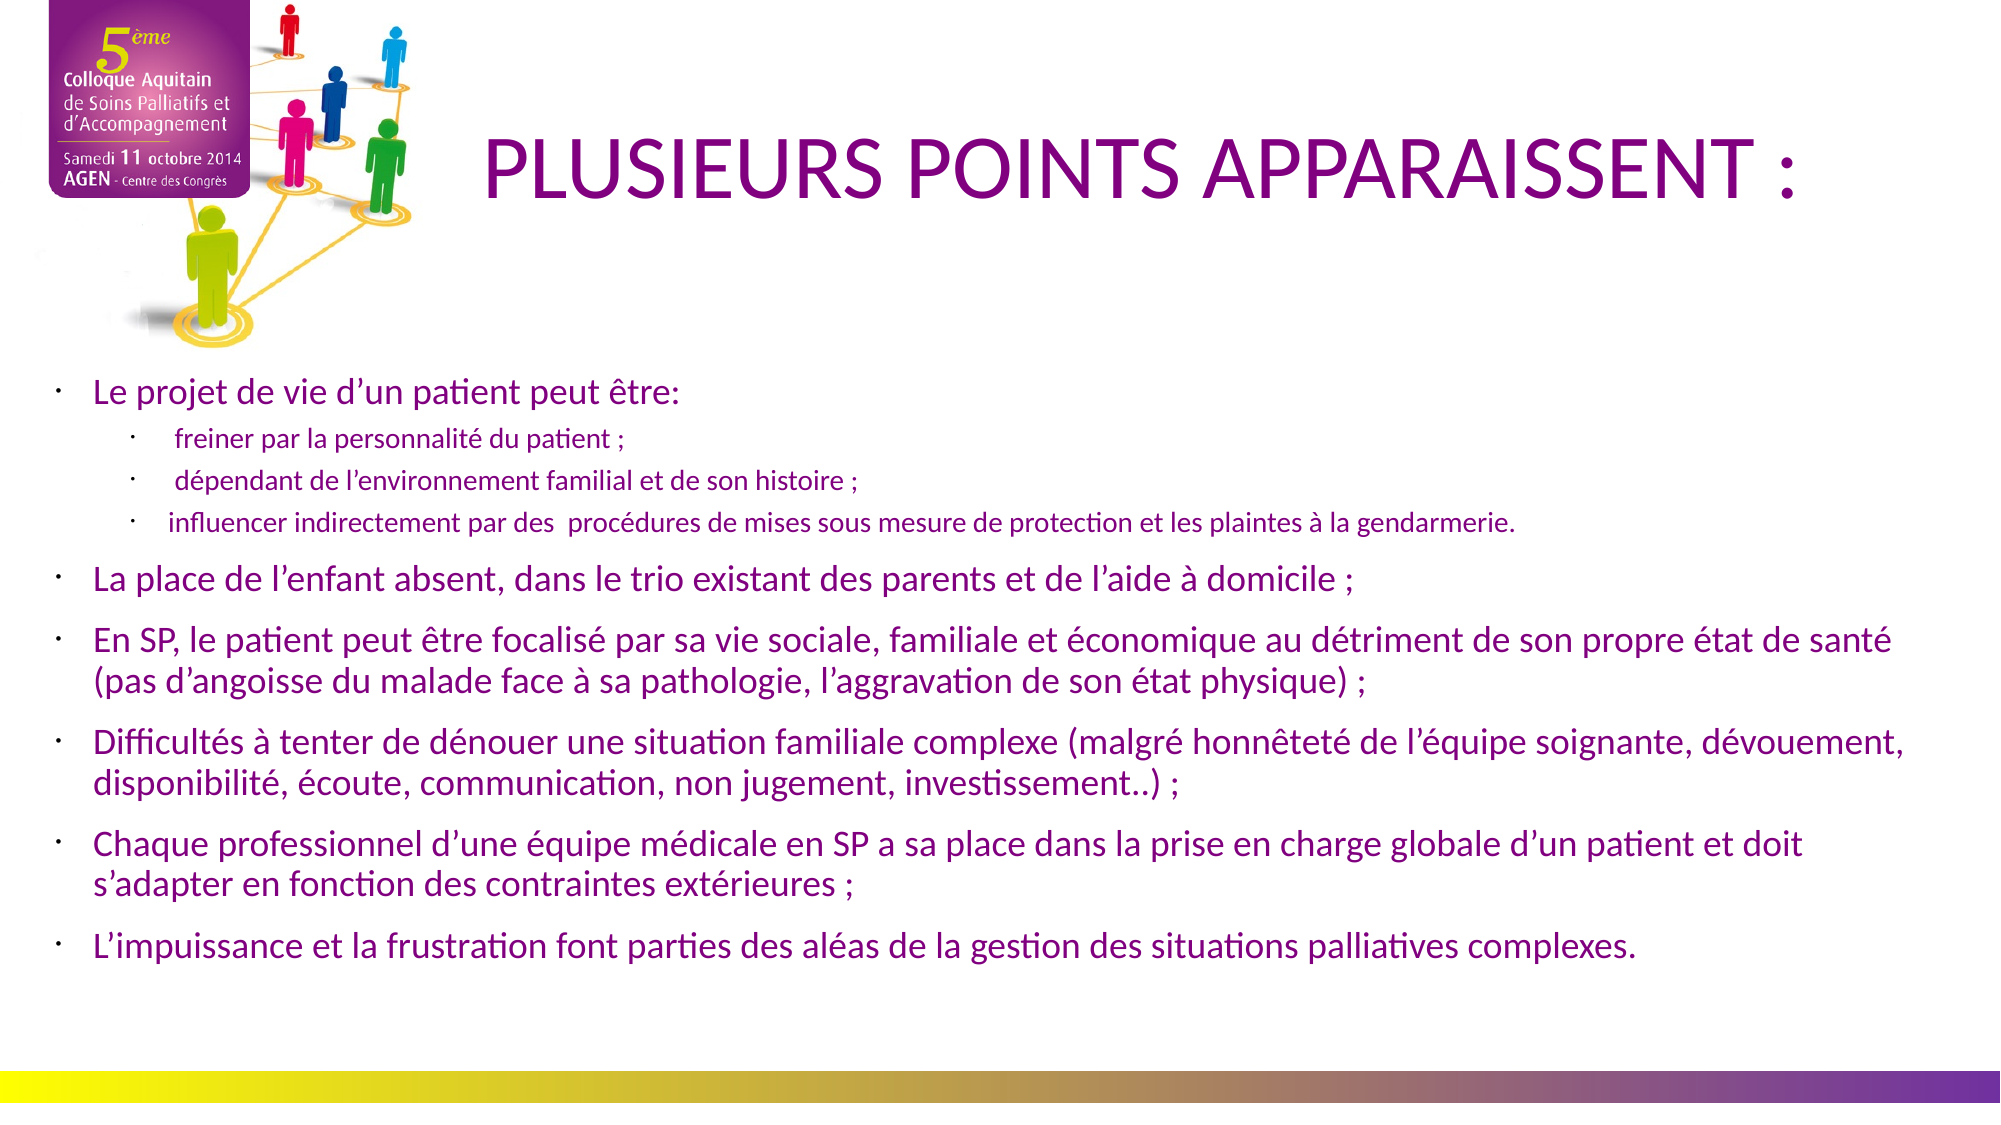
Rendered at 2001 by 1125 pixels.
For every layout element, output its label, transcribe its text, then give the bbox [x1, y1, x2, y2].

text_box Le projet de vie d’un patient peut être: freiner par la personnalité du patient ; dépendant de l’environnement familial et de son histoire ; influencer indirectement par des procédures de mises sous mesure de protection et les plaintes à la gendarmerie. La place de l’enfant absent, dans le trio existant des parents et de l’aide à domicile ; En SP, le patient peut être focalisé par sa vie sociale, familiale et économique au détriment de son propre état de santé (pas d’angoisse du malade face à sa pathologie, l’aggravation de son état physique) ; Difficultés à tenter de dénouer une situation familiale complexe (malgré honnêteté de l’équipe soignante, dévouement, disponibilité, écoute, communication, non jugement, investissement..) ; Chaque professionnel d’une équipe médicale en SP a sa place dans la prise en charge globale d’un patient et doit s’adapter en fonction des contraintes extérieures ; L’impuissance et la frustration font parties des aléas de la gestion des situations palliatives complexes. [40, 365, 1959, 1053]
picture [0, 0, 440, 359]
title PLUSIEURS POINTS APPARAISSENT : [467, 59, 1863, 278]
